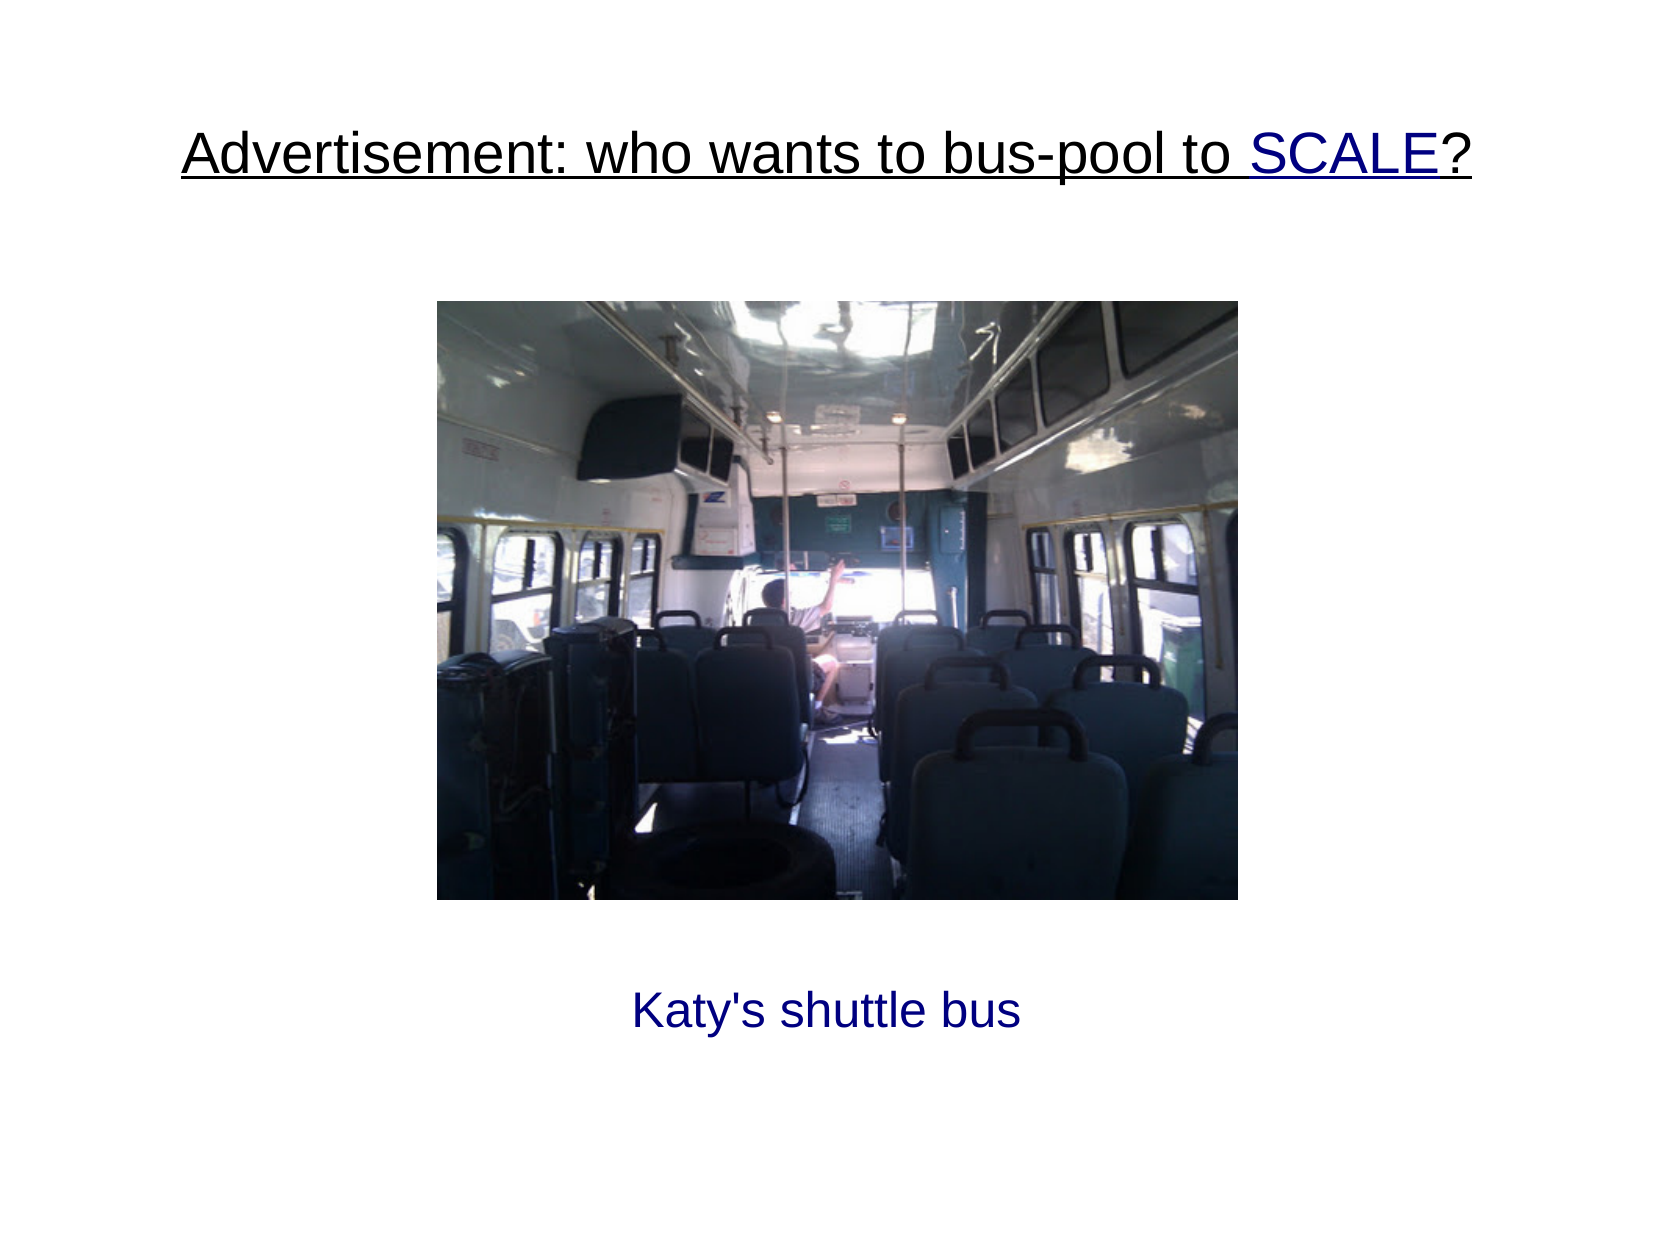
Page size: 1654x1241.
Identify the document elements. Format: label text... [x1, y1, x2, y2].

picture [437, 301, 1238, 901]
title Advertisement: who wants to bus-pool to SCALE? [82, 49, 1571, 257]
text_box Katy's shuttle bus [616, 975, 1037, 1046]
